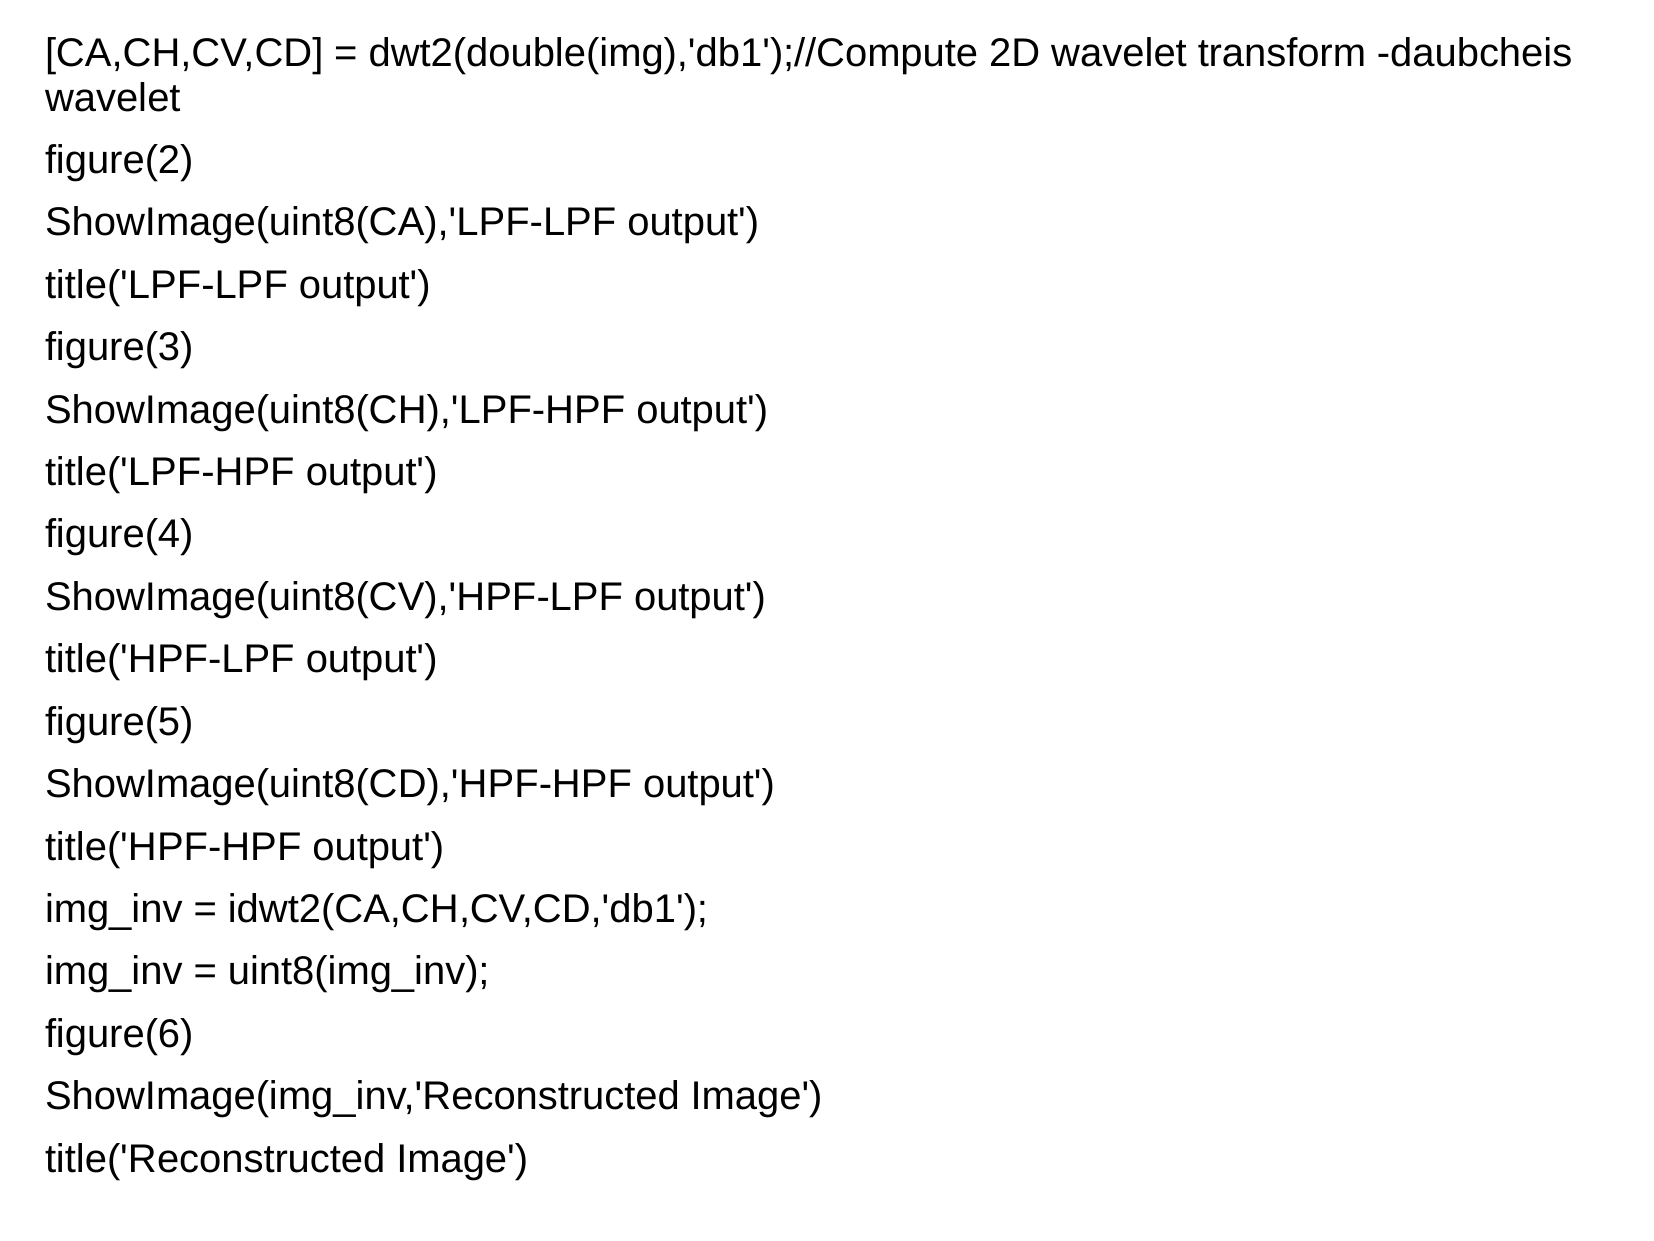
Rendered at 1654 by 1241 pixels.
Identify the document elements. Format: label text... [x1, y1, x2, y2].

list [CA,CH,CV,CD] = dwt2(double(img),'db1');//Compute 2D wavelet transform -daubcheis wavelet figure(2) ShowImage(uint8(CA),'LPF-LPF output') title('LPF-LPF output') figure(3) ShowImage(uint8(CH),'LPF-HPF output') title('LPF-HPF output') figure(4) ShowImage(uint8(CV),'HPF-LPF output') title('HPF-LPF output') figure(5) ShowImage(uint8(CD),'HPF-HPF output') title('HPF-HPF output') img_inv = idwt2(CA,CH,CV,CD,'db1'); img_inv = uint8(img_inv); figure(6) ShowImage(img_inv,'Reconstructed Image') title('Reconstructed Image') [45, 30, 1606, 1201]
